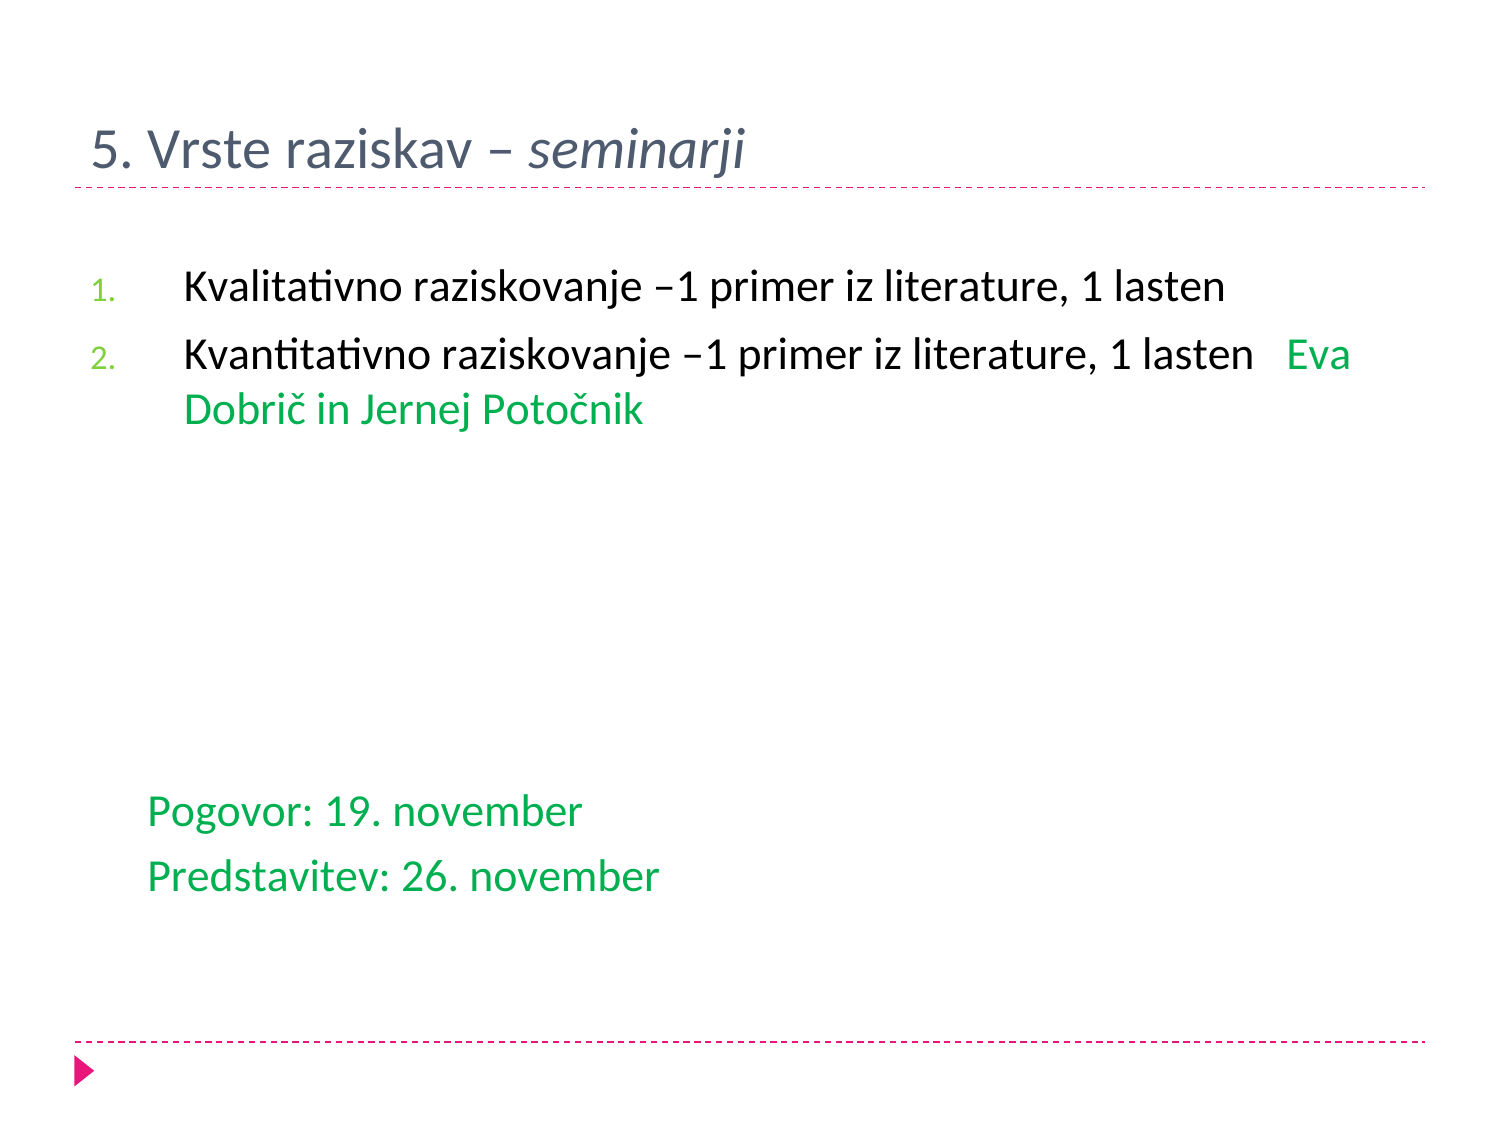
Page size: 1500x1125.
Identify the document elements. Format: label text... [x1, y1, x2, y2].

list Kvalitativno raziskovanje –1 primer iz literature, 1 lasten Kvantitativno raziskovanje –1 primer iz literature, 1 lasten Eva Dobrič in Jernej Potočnik Pogovor: 19. november Predstavitev: 26. november [75, 248, 1426, 1059]
title 5. Vrste raziskav – seminarji [75, 24, 1426, 188]
